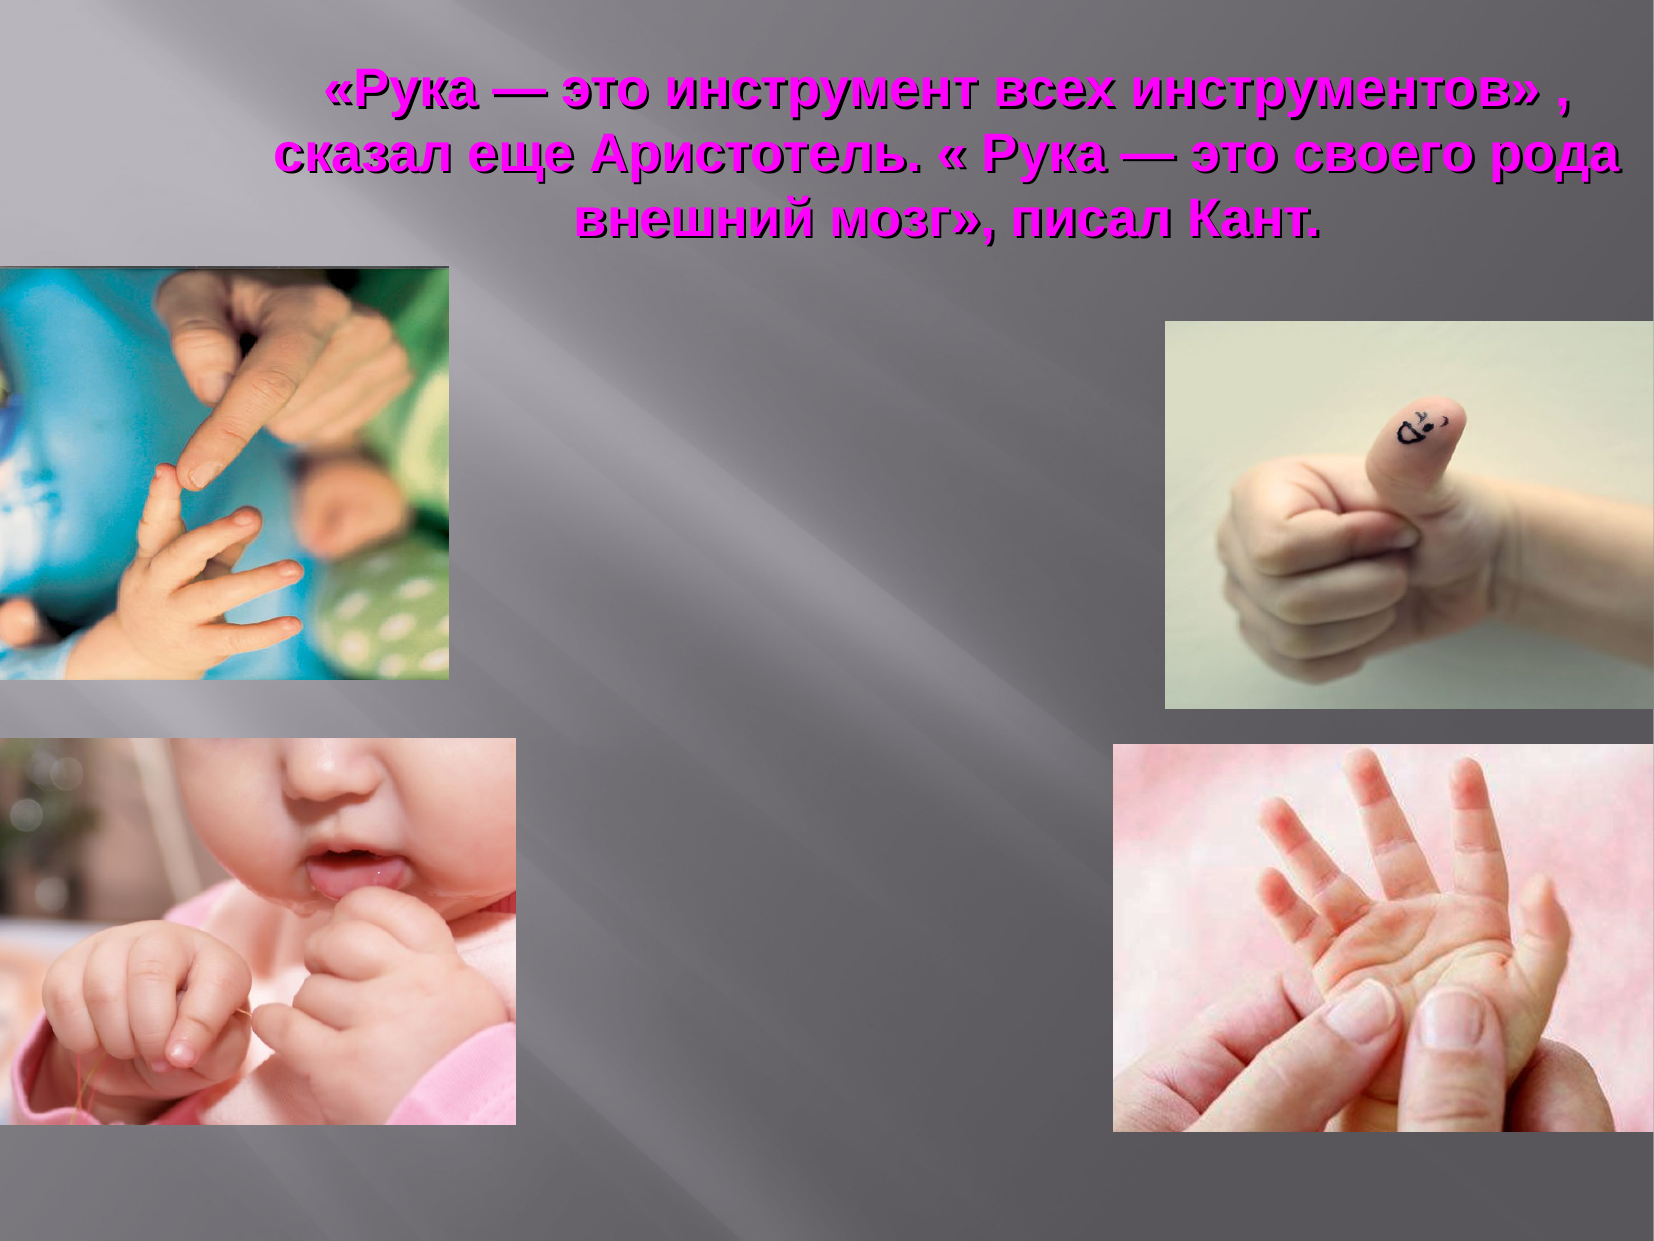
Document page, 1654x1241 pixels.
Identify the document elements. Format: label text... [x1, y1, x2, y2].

picture [0, 738, 516, 1125]
picture [0, 266, 449, 680]
picture [1165, 321, 1654, 709]
title «Рука — это инструмент всех инструментов» , сказал еще Аристотель. « Рука — это своего рода внешний мозг», писал Кант. [241, 41, 1654, 259]
picture [1113, 745, 1654, 1132]
